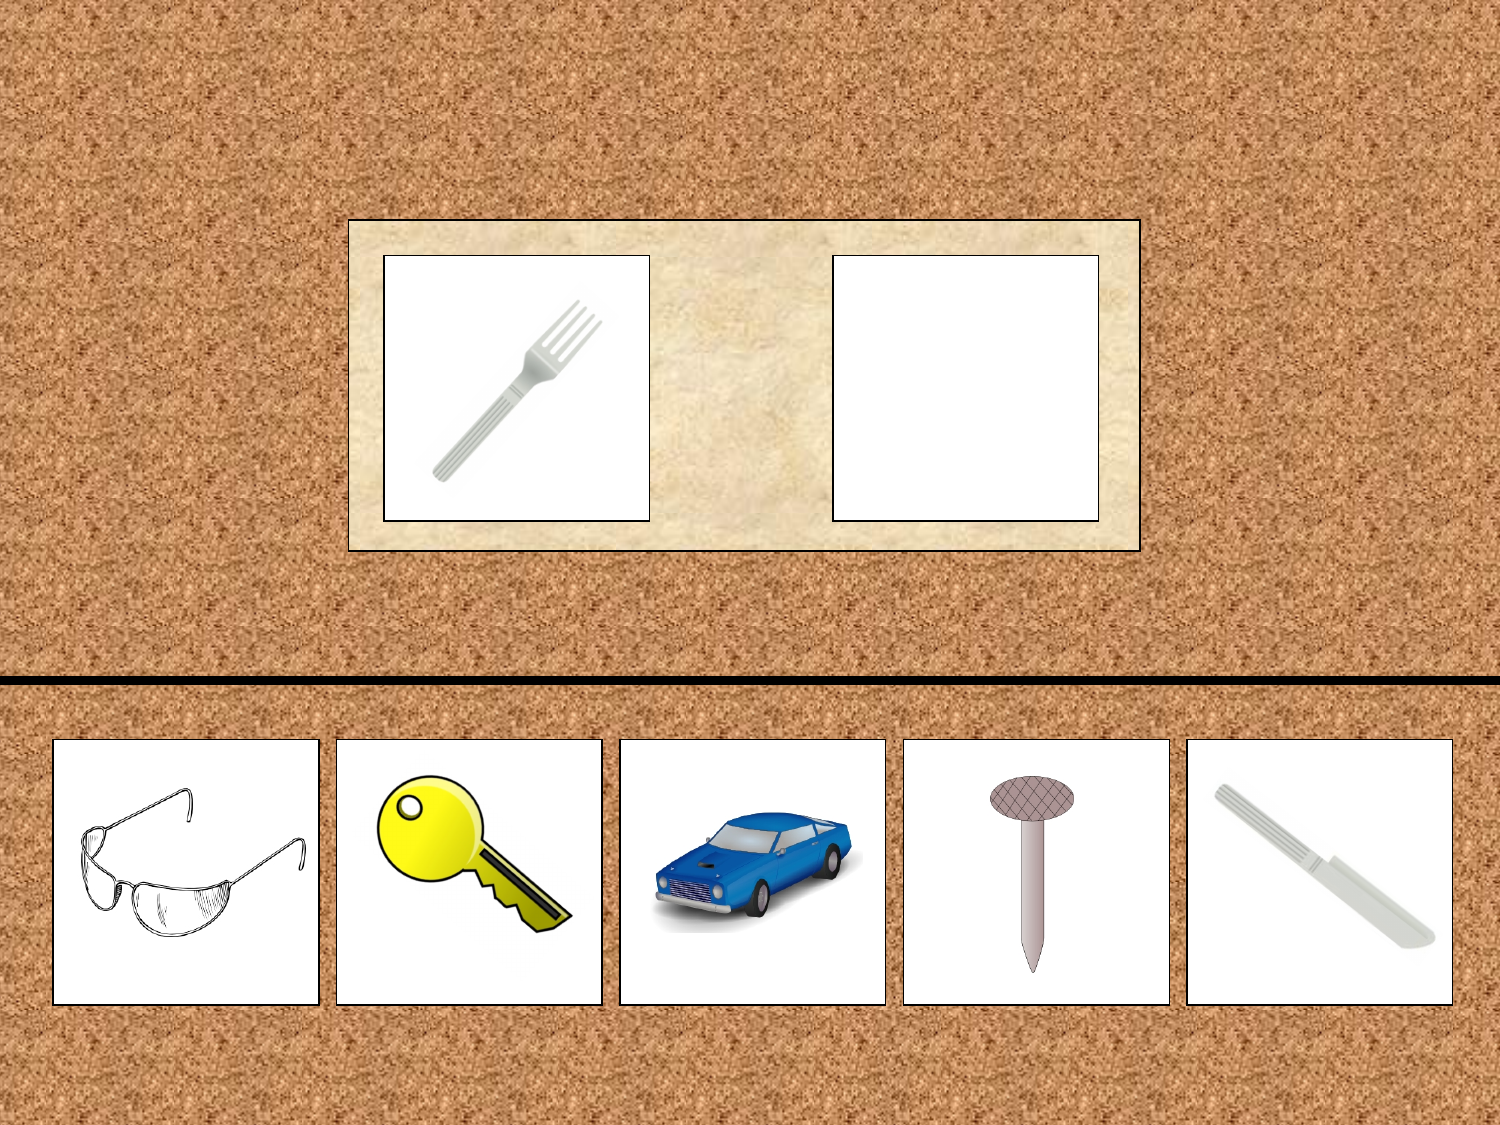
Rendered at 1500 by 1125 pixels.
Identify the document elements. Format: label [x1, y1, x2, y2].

text_box [348, 219, 1140, 551]
picture [0, 0, 1500, 676]
text_box [903, 739, 1170, 1006]
text_box [619, 739, 886, 1006]
text_box [52, 739, 319, 1006]
picture [0, 685, 1500, 1125]
text_box [336, 739, 603, 1006]
text_box [1186, 739, 1453, 1006]
